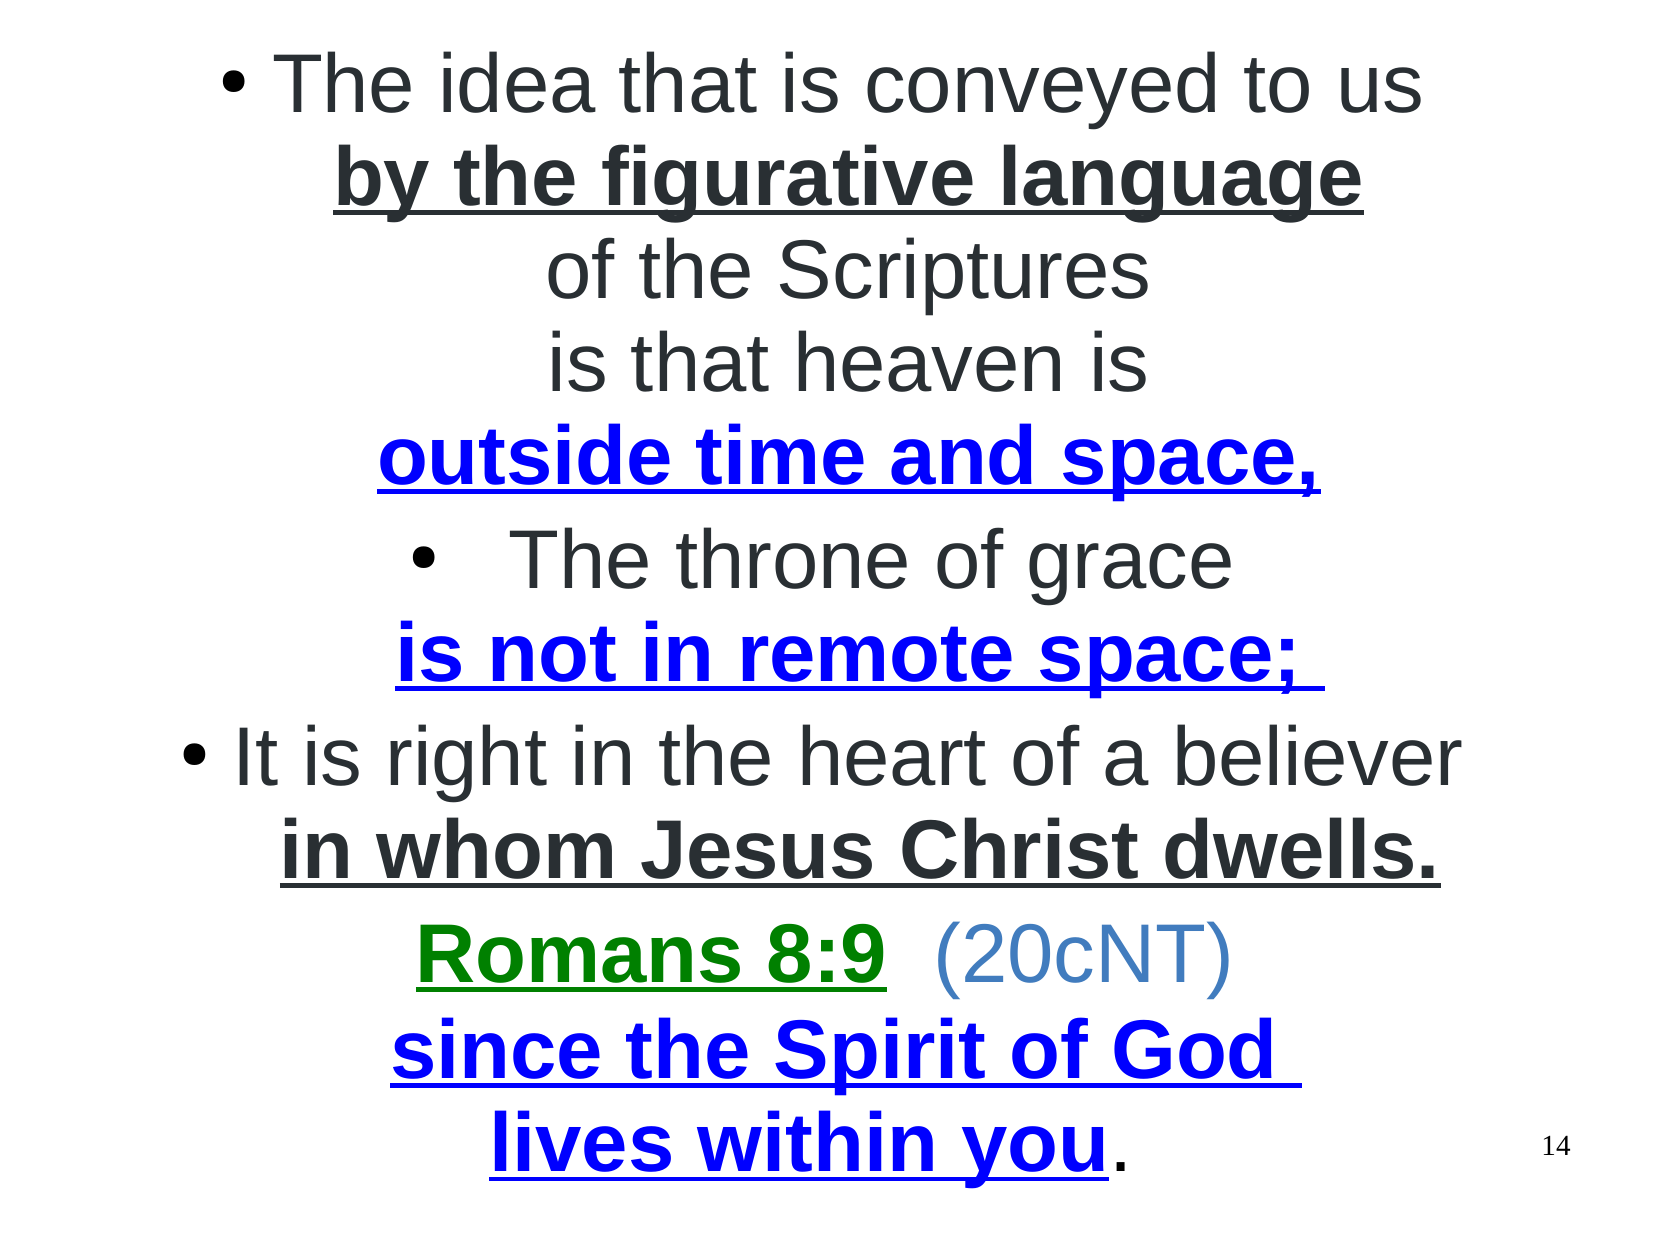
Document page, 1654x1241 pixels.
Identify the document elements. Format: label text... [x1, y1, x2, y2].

list The idea that is conveyed to us by the figurative language of the Scriptures is that heaven is outside time and space, The throne of grace is not in remote space; It is right in the heart of a believer in whom Jesus Christ dwells. Romans 8:9 (20cNT) since the Spirit of God lives within you. [37, 37, 1613, 1238]
